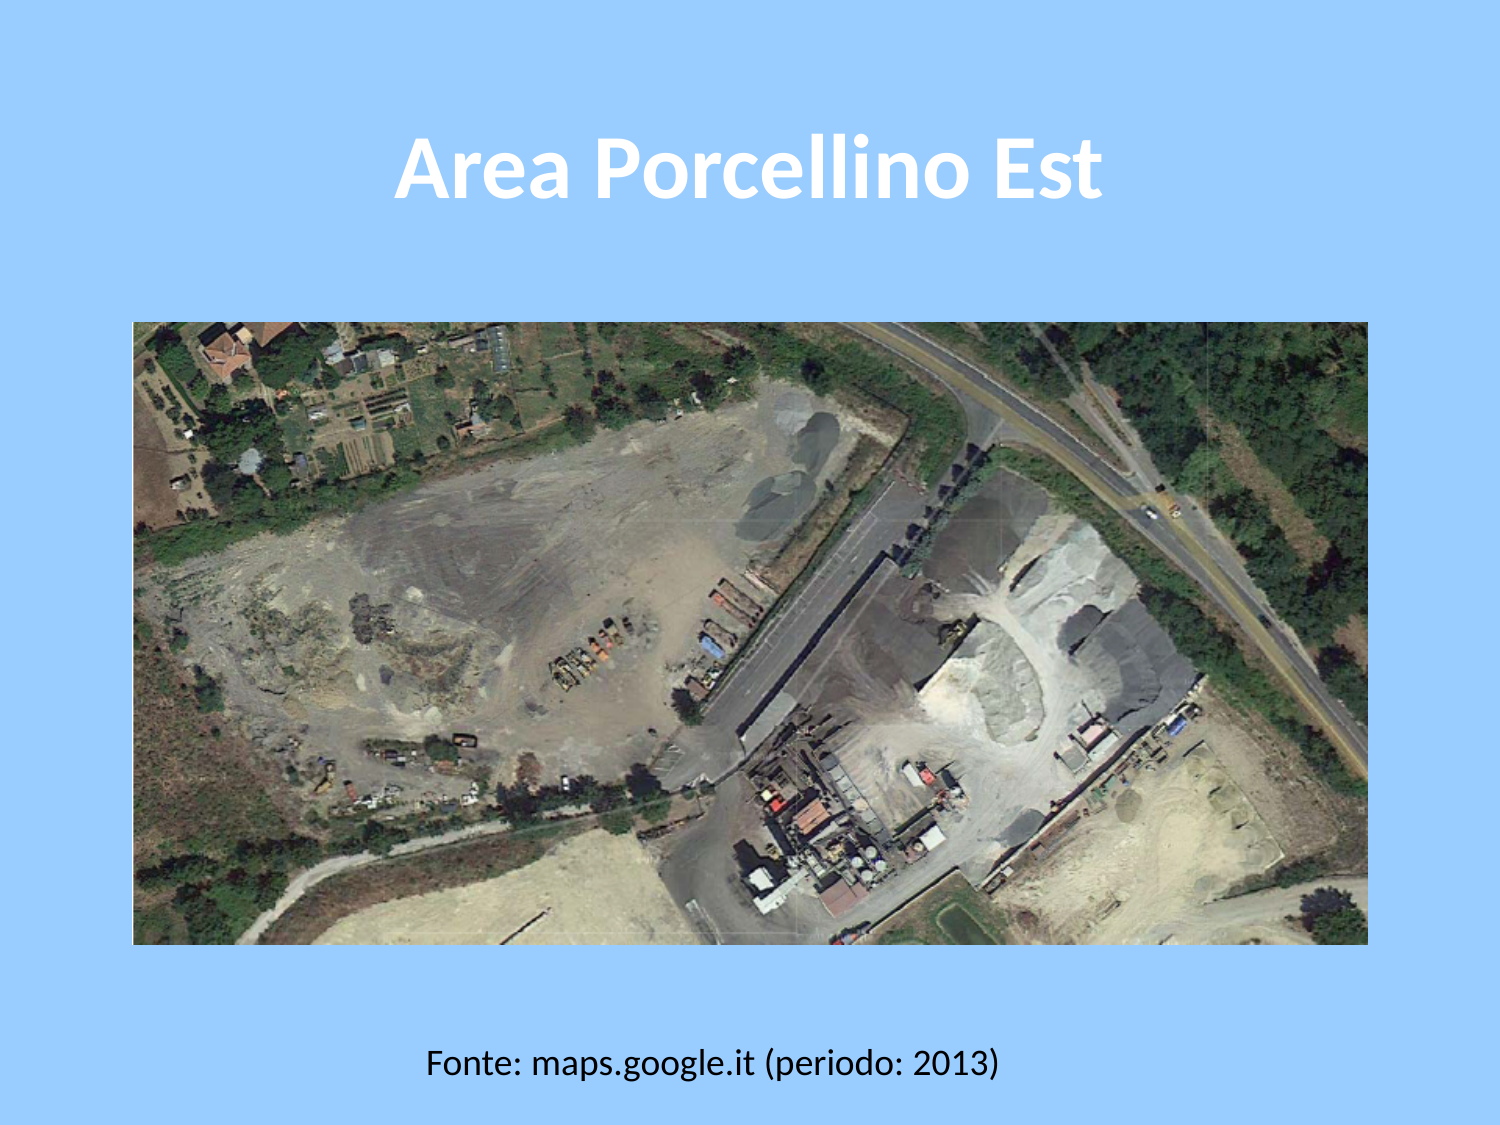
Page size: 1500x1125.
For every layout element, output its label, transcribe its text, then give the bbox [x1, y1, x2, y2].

title Area Porcellino Est [75, 91, 1425, 279]
picture [132, 322, 1368, 945]
text_box Fonte: maps.google.it (periodo: 2013) [410, 1023, 1016, 1091]
